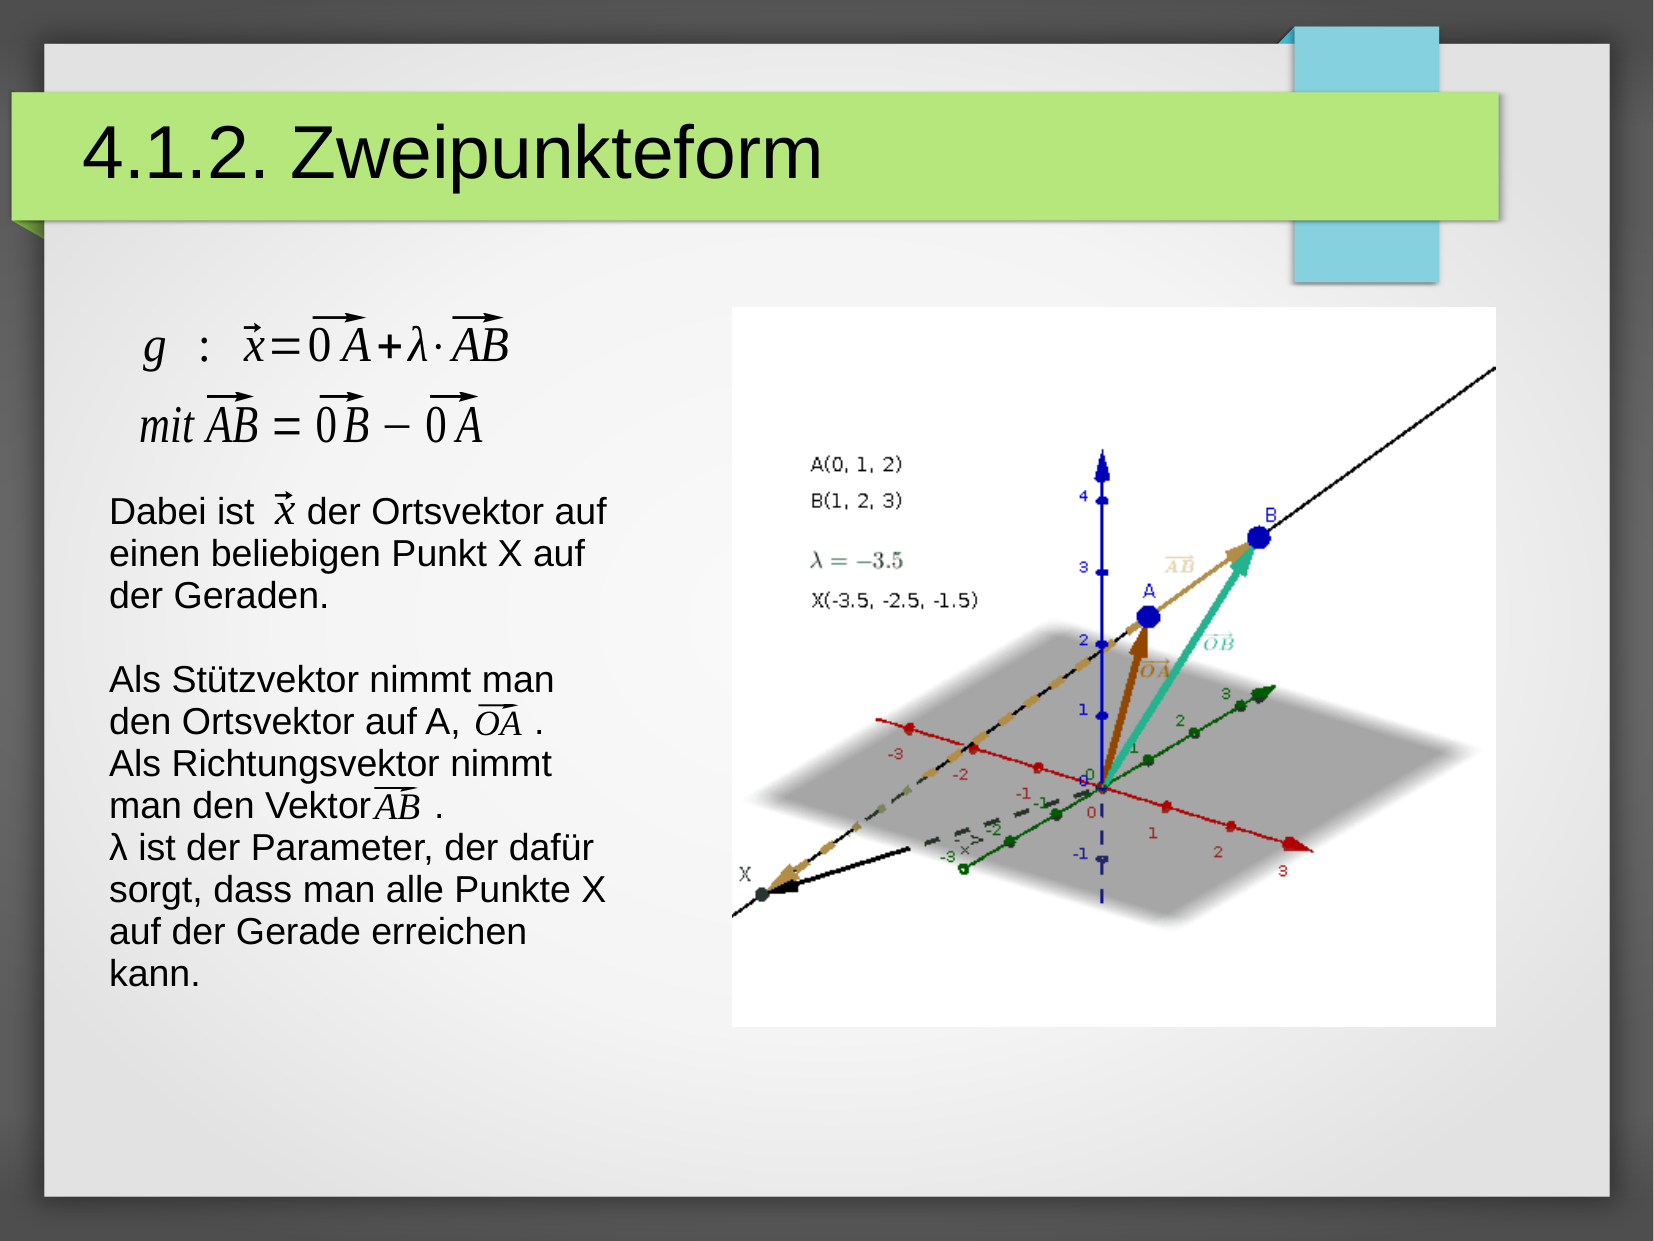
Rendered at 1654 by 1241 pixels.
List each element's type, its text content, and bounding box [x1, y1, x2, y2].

chart [365, 787, 429, 829]
chart [265, 484, 303, 536]
title 4.1.2. Zweipunkteform [82, 94, 1264, 213]
chart [468, 704, 530, 744]
picture [0, 0, 1654, 1241]
text_box Dabei ist der Ortsvektor auf einen beliebigen Punkt X auf der Geraden. Als Stützvektor nimmt man den Ortsvektor auf A, . Als Richtungsvektor nimmt man den Vektor . λ ist der Parameter, der dafür sorgt, dass man alle Punkte X auf der Gerade erreichen kann. [94, 315, 626, 1003]
chart [135, 313, 517, 373]
chart [133, 392, 491, 455]
